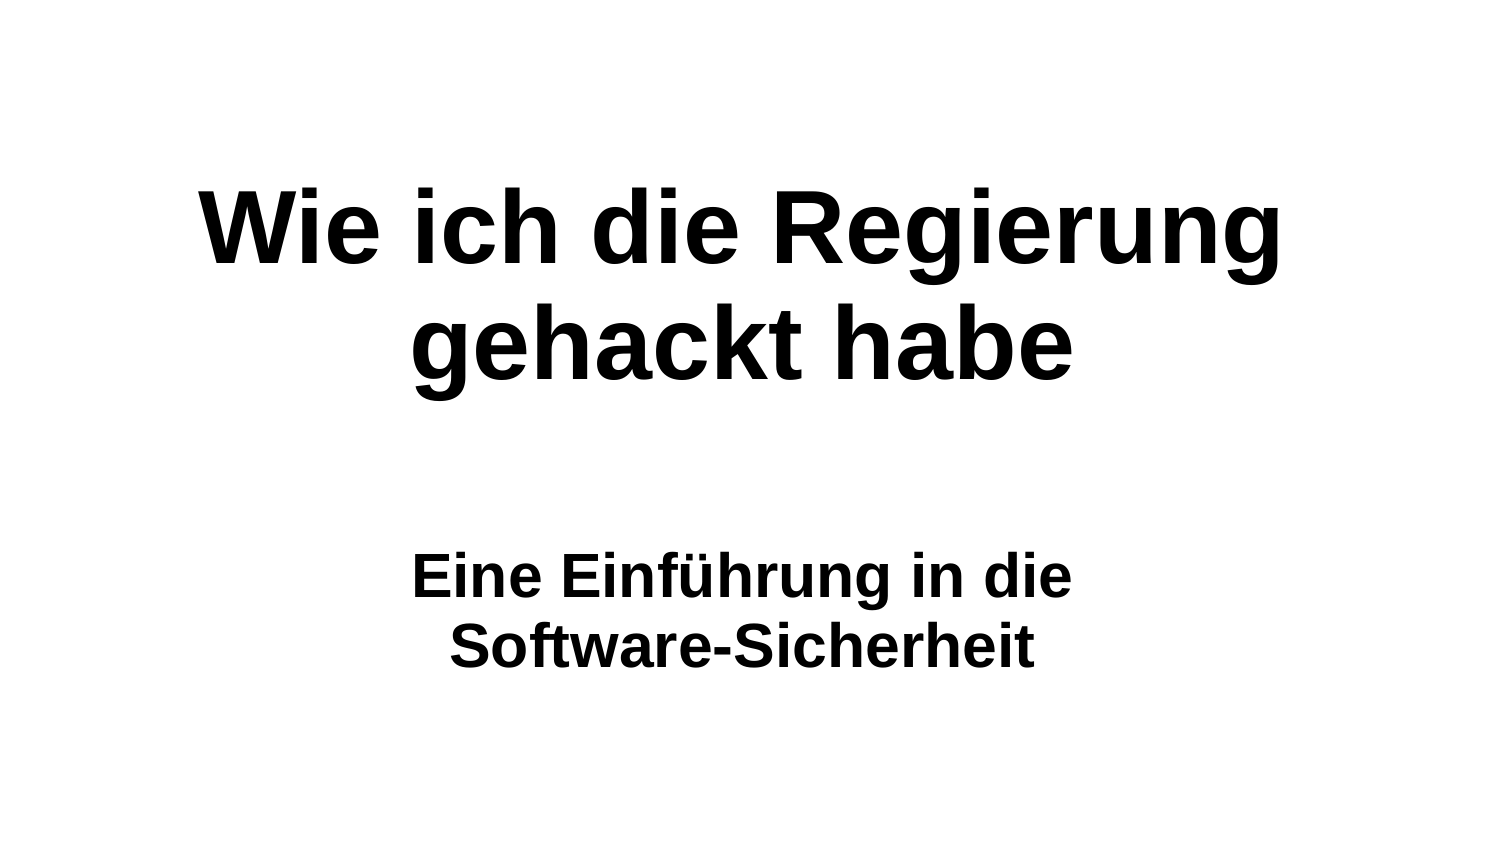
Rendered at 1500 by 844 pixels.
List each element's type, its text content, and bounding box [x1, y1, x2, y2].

title Wie ich die Regierung gehackt habe Eine Einführung in die Software-Sicherheit [15, 29, 1471, 822]
